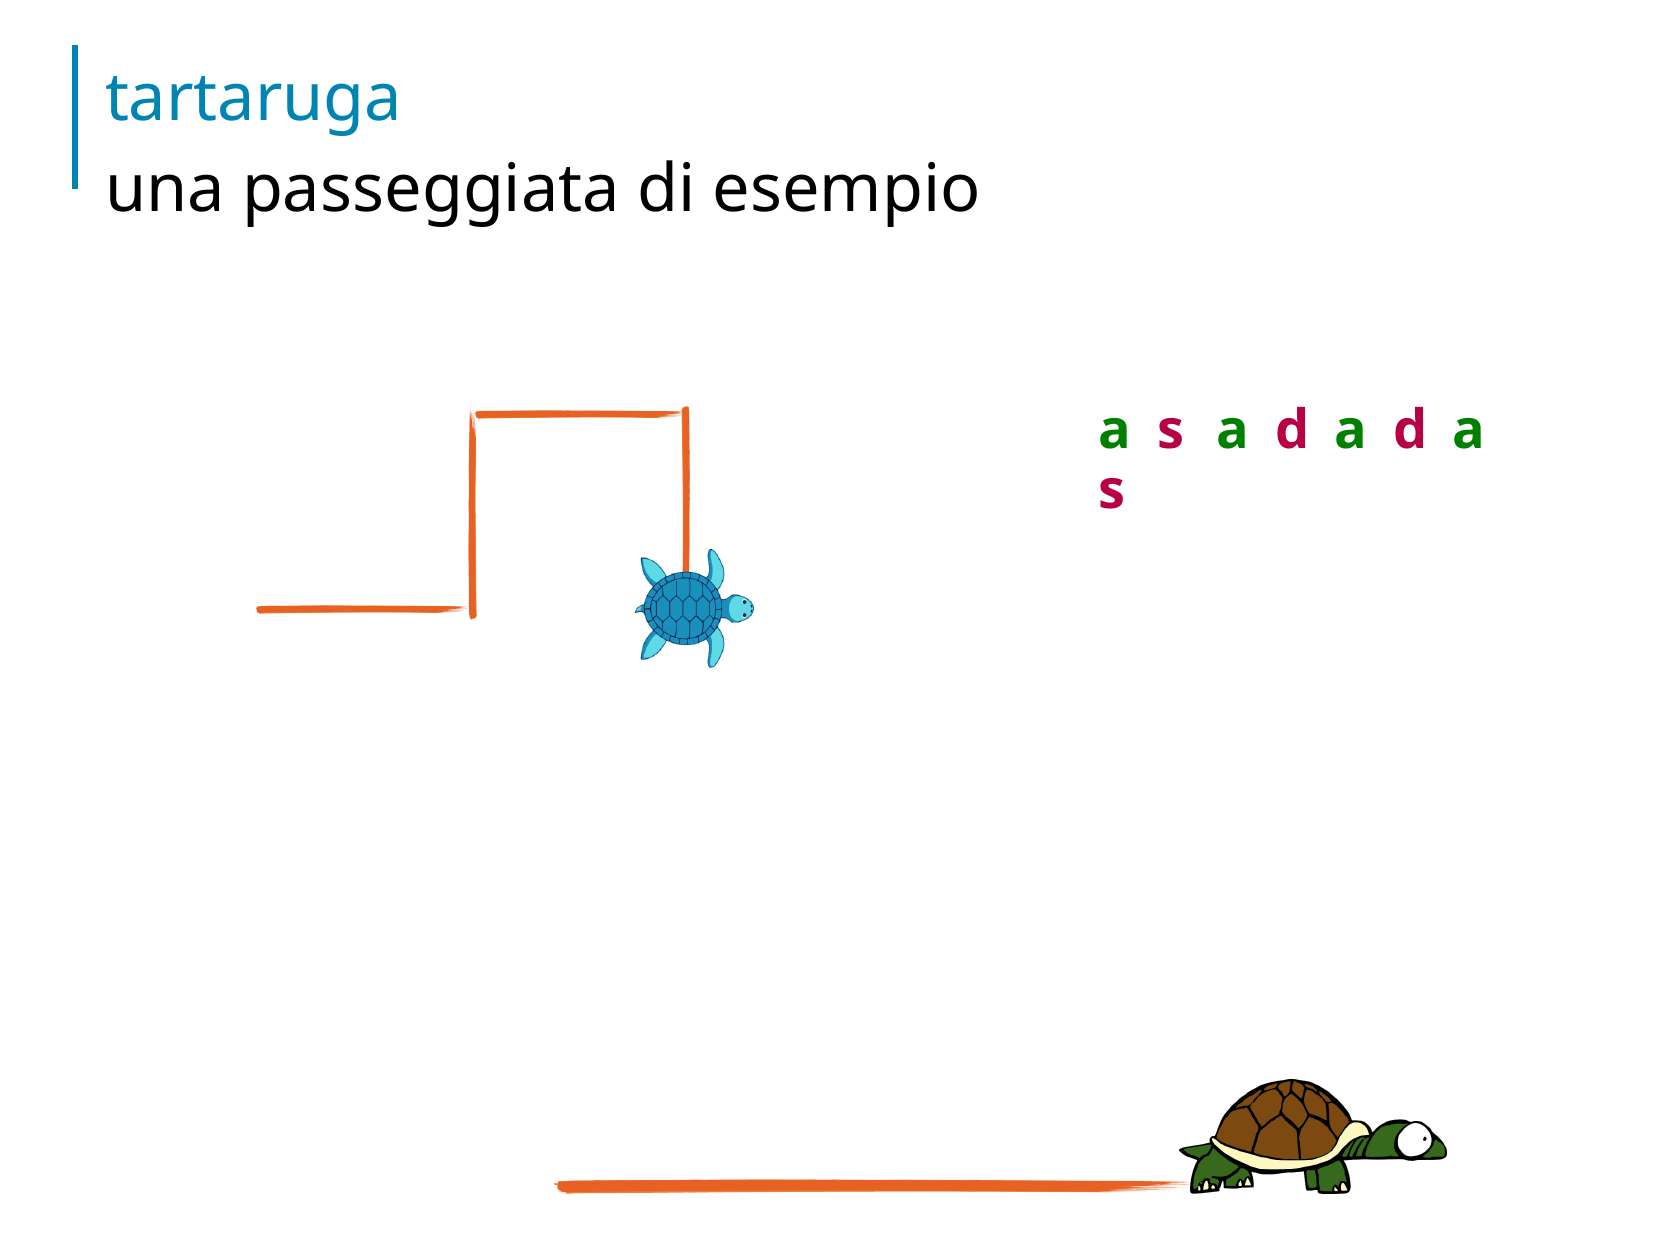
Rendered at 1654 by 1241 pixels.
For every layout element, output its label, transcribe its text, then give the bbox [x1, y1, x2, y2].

text_box s [1083, 442, 1157, 531]
text_box a [1083, 383, 1142, 442]
text_box d [1260, 383, 1319, 472]
text_box a [1201, 383, 1260, 472]
text_box s [1142, 383, 1201, 472]
text_box a [1319, 383, 1378, 472]
text_box a [1438, 383, 1514, 472]
text_box d [1378, 383, 1438, 472]
picture [553, 1079, 1447, 1194]
picture [255, 399, 754, 668]
title tartaruga una passeggiata di esempio [105, 49, 1571, 200]
